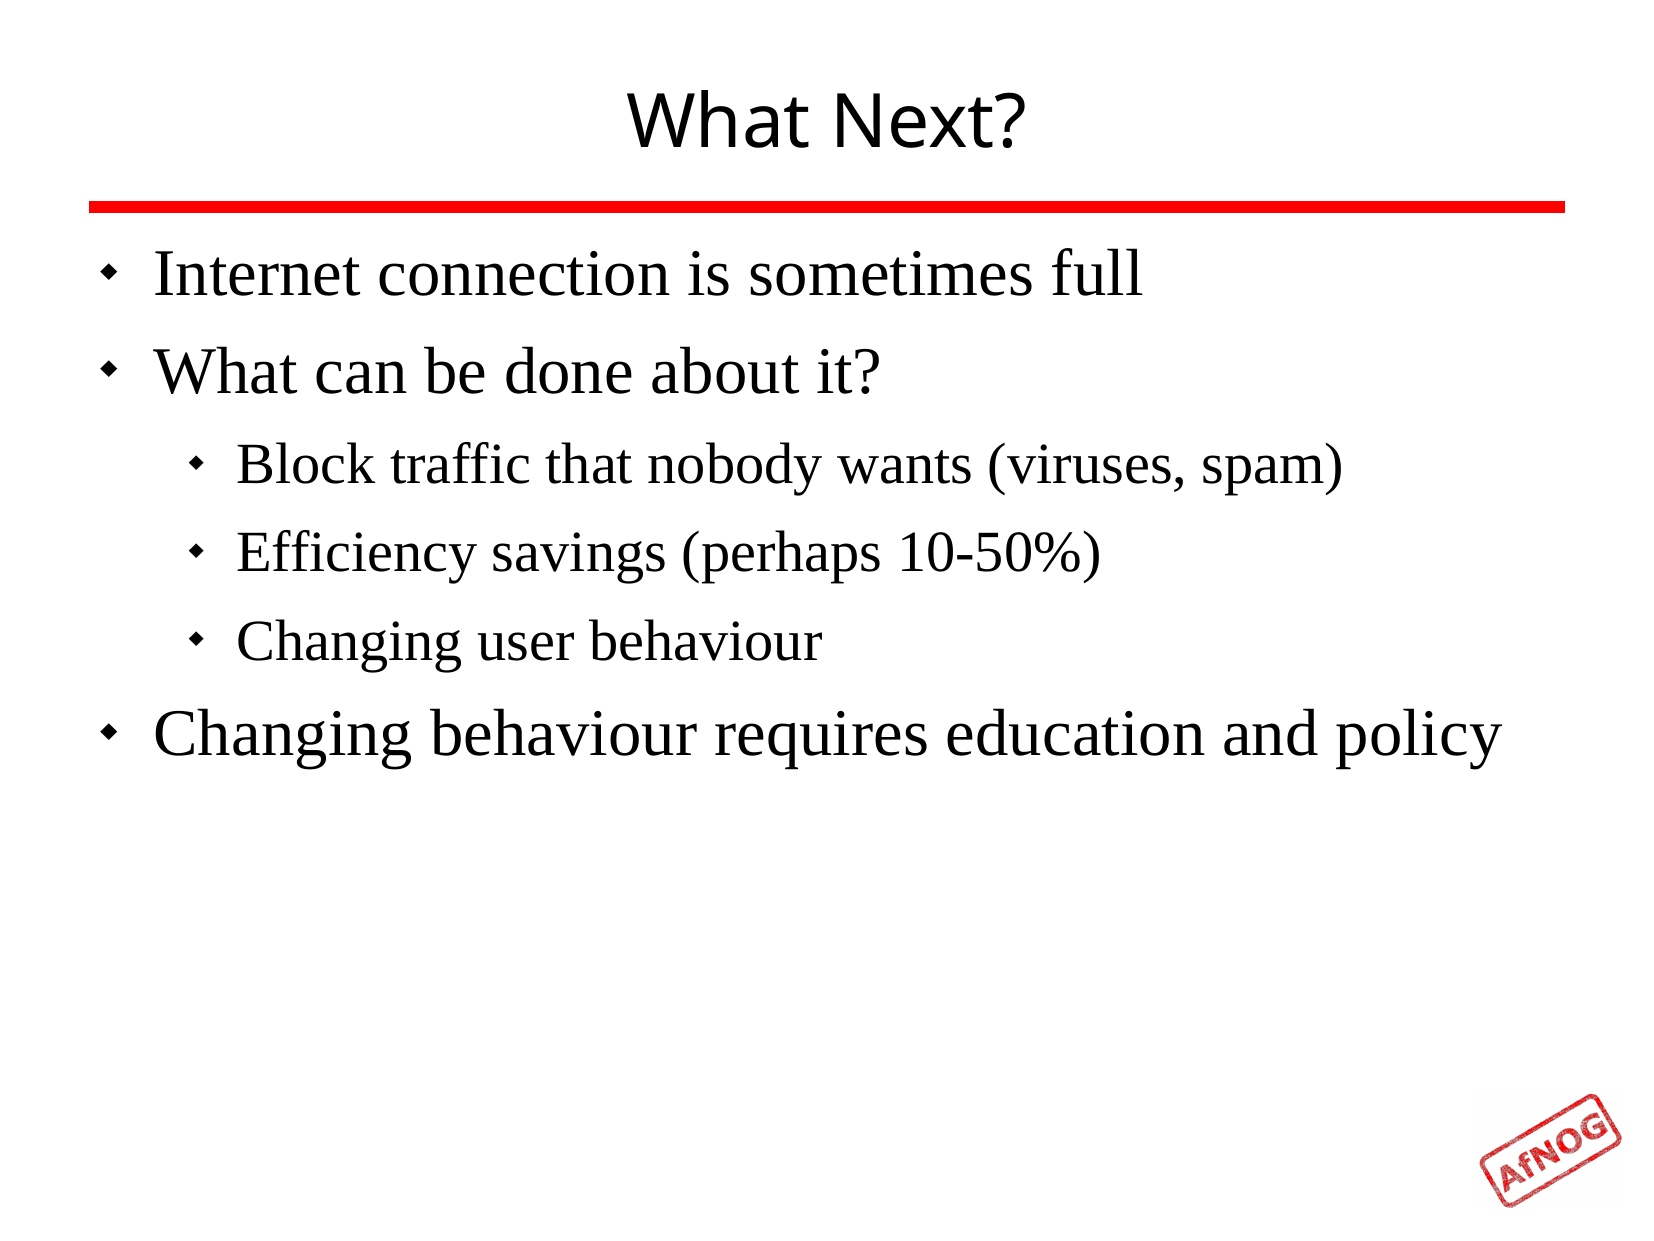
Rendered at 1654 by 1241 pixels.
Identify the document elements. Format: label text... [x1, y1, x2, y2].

list Internet connection is sometimes full What can be done about it? Block traffic that nobody wants (viruses, spam) Efficiency savings (perhaps 10-50%) Changing user behaviour Changing behaviour requires education and policy [82, 236, 1571, 1108]
picture [1476, 1090, 1625, 1211]
title What Next? [82, 29, 1571, 207]
